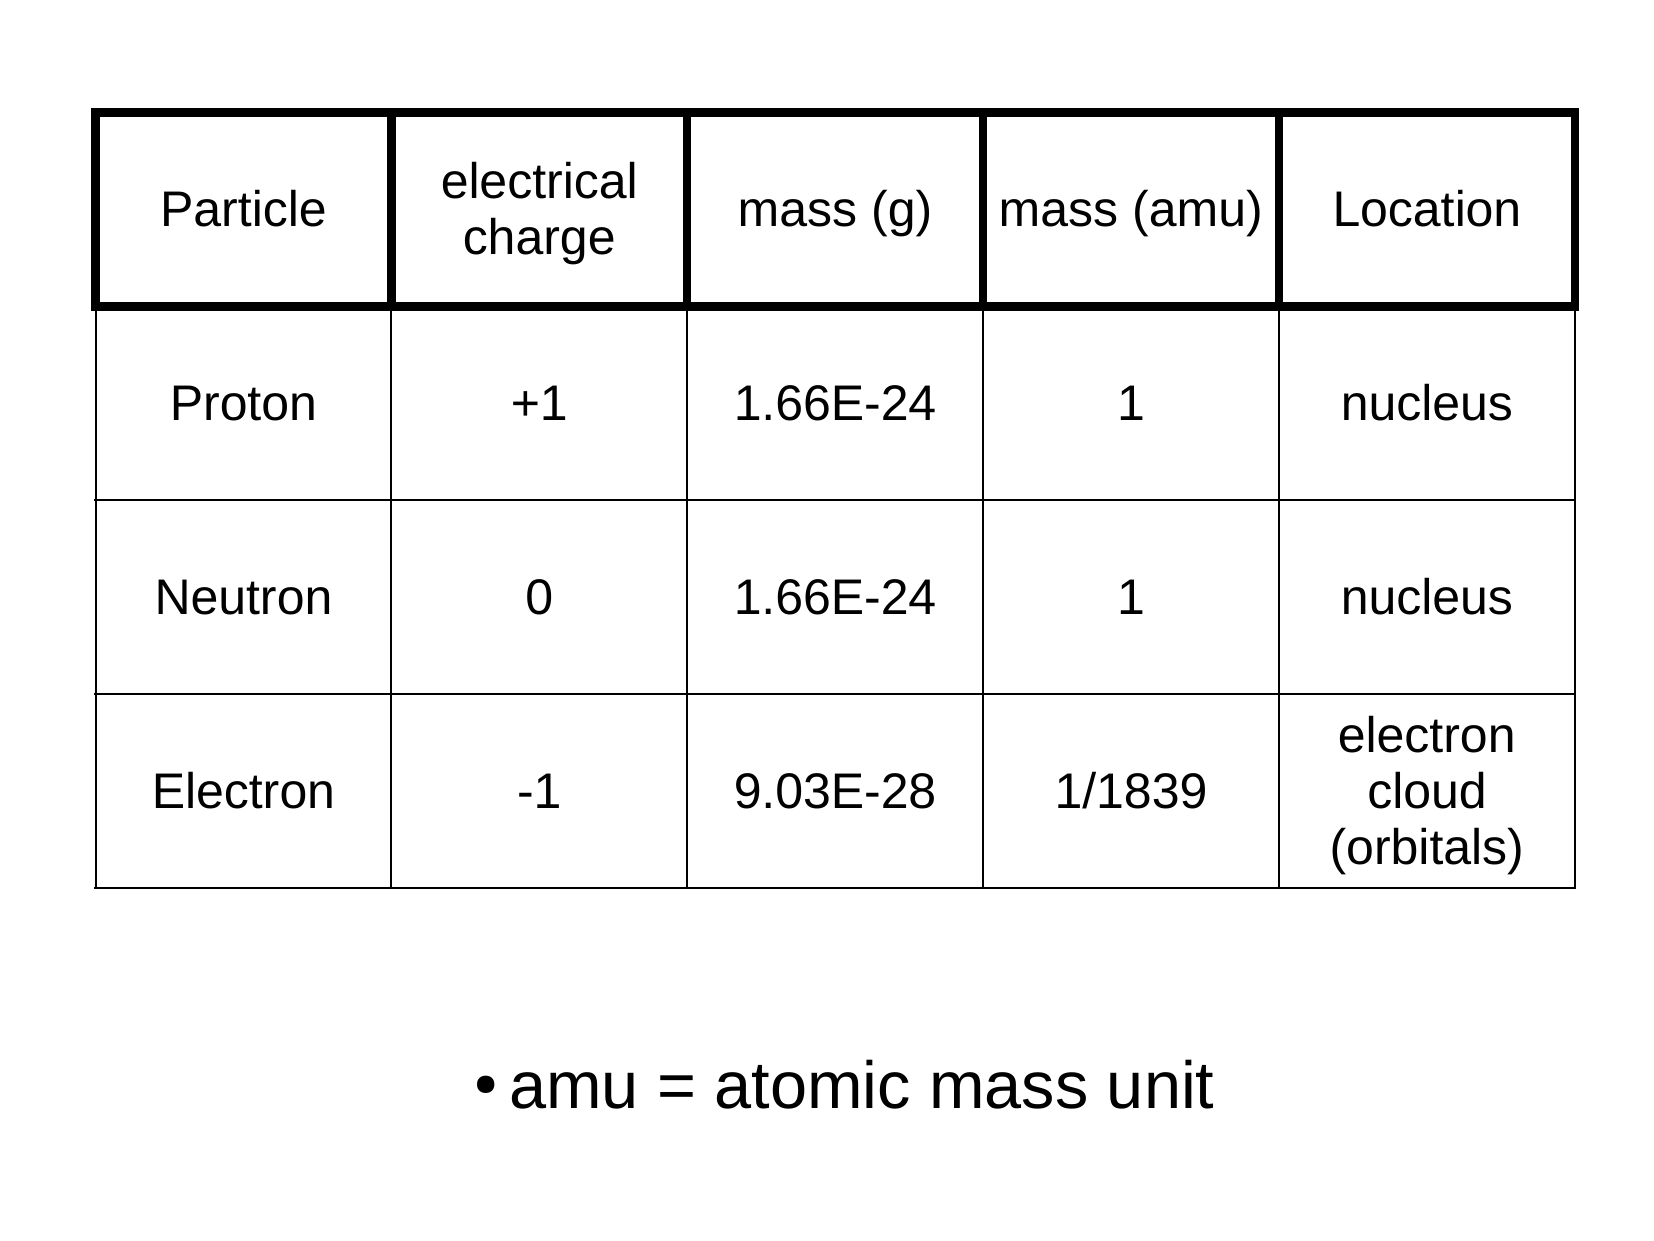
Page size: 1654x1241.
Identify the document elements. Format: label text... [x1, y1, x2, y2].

table_header mass (amu) [987, 117, 1275, 302]
table_header Location [1283, 117, 1571, 302]
table_cell -1 [392, 695, 686, 887]
table_header Particle [100, 117, 387, 302]
subtitle amu = atomic mass unit [82, 0, 1571, 1201]
table_cell 1.66E-24 [688, 501, 982, 693]
table_cell 0 [392, 501, 686, 693]
table_cell Neutron [97, 501, 390, 693]
table_cell Proton [97, 311, 390, 499]
table_cell 1 [984, 311, 1278, 499]
table_cell nucleus [1280, 311, 1574, 499]
table_header mass (g) [691, 117, 979, 302]
table_cell electron cloud (orbitals) [1280, 695, 1574, 887]
table_header electrical charge [396, 117, 683, 302]
table_cell 1.66E-24 [688, 311, 982, 499]
table_cell +1 [392, 311, 686, 499]
table_cell 1 [984, 501, 1278, 693]
table_cell 1/1839 [984, 695, 1278, 887]
table_cell nucleus [1280, 501, 1574, 693]
table_cell 9.03E-28 [688, 695, 982, 887]
table_cell Electron [97, 695, 390, 887]
